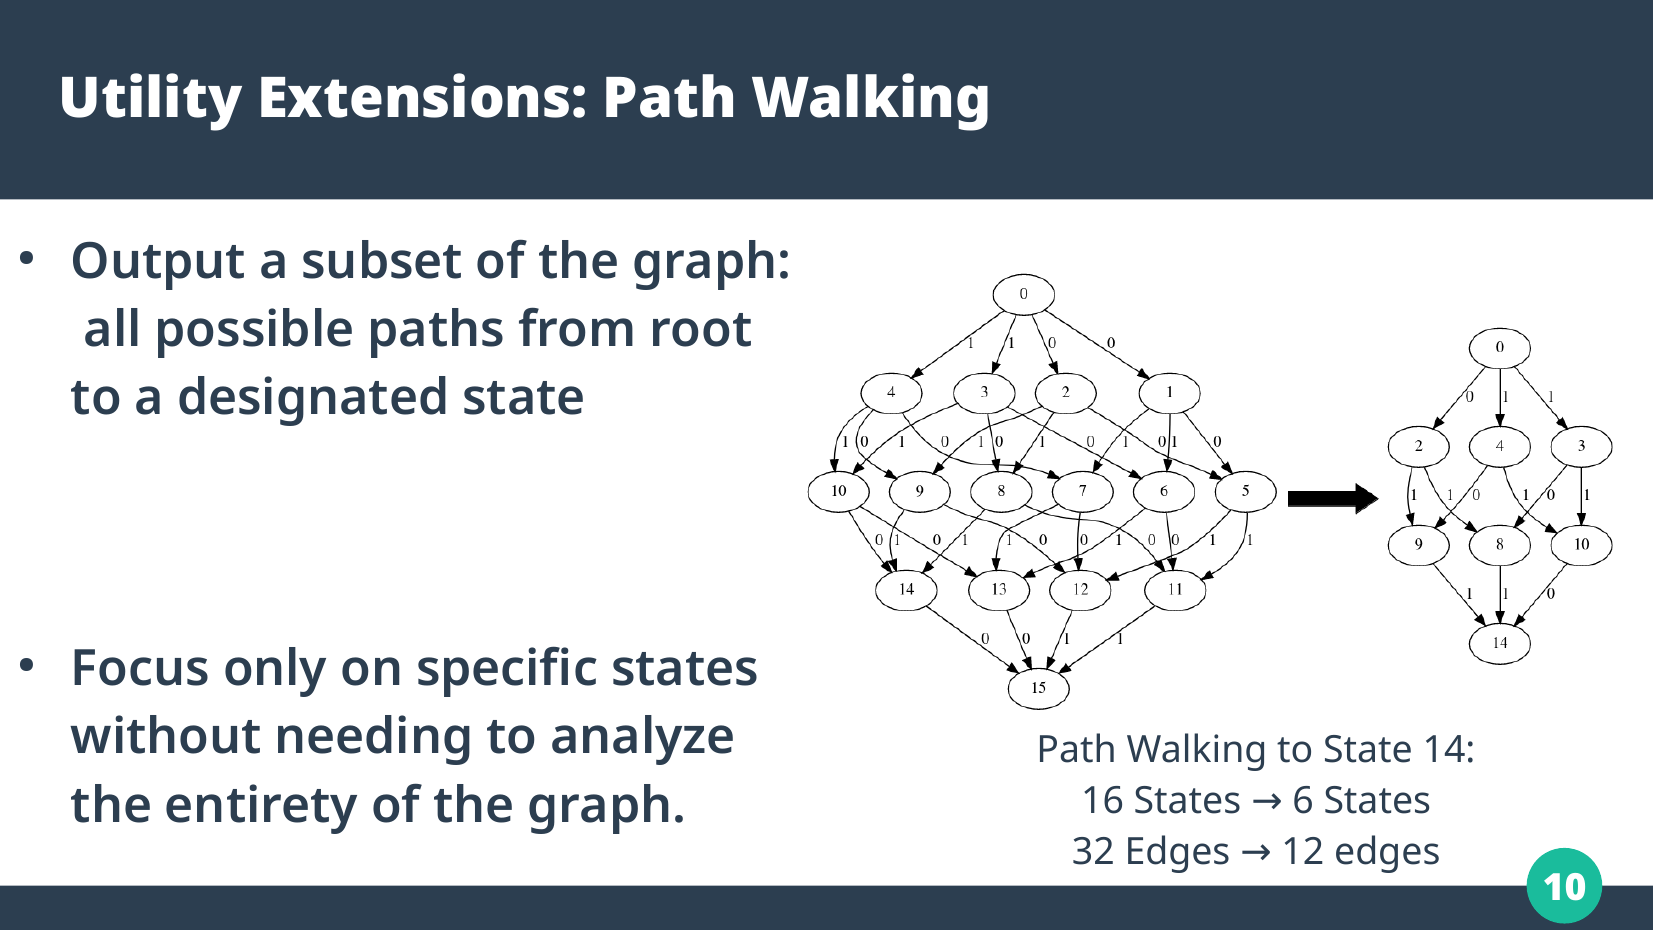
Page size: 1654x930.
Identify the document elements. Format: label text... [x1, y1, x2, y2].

text_box Path Walking to State 14: 16 States → 6 States 32 Edges → 12 edges [975, 714, 1538, 883]
title Utility Extensions: Path Walking [58, 36, 1594, 156]
list Output a subset of the graph: all possible paths from root to a designated state Focus only on specific states without needing to analyze the entirety of the graph. [0, 225, 804, 846]
picture [803, 273, 1613, 718]
